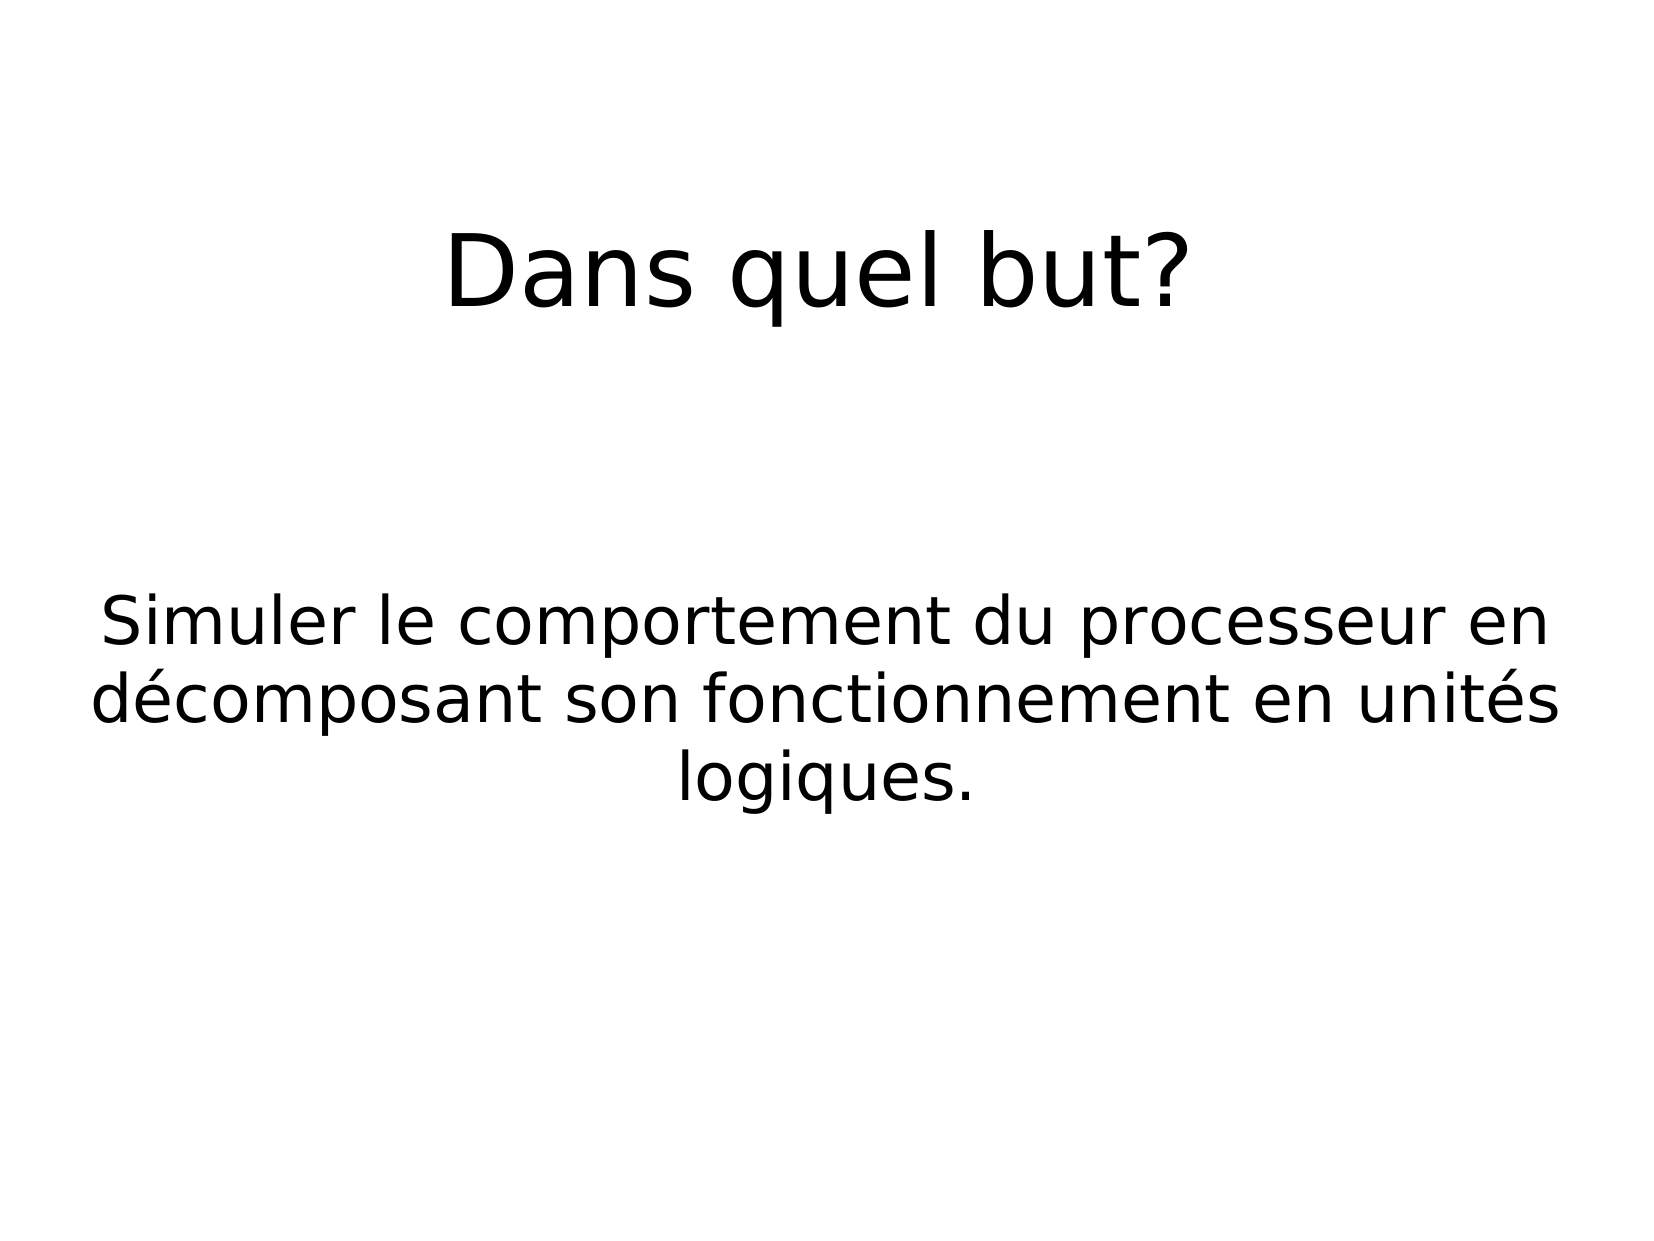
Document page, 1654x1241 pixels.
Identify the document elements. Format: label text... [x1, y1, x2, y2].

subtitle Simuler le comportement du processeur en décomposant son fonctionnement en unités logiques. [82, 290, 1571, 1109]
title Dans quel but? [75, 167, 1564, 376]
